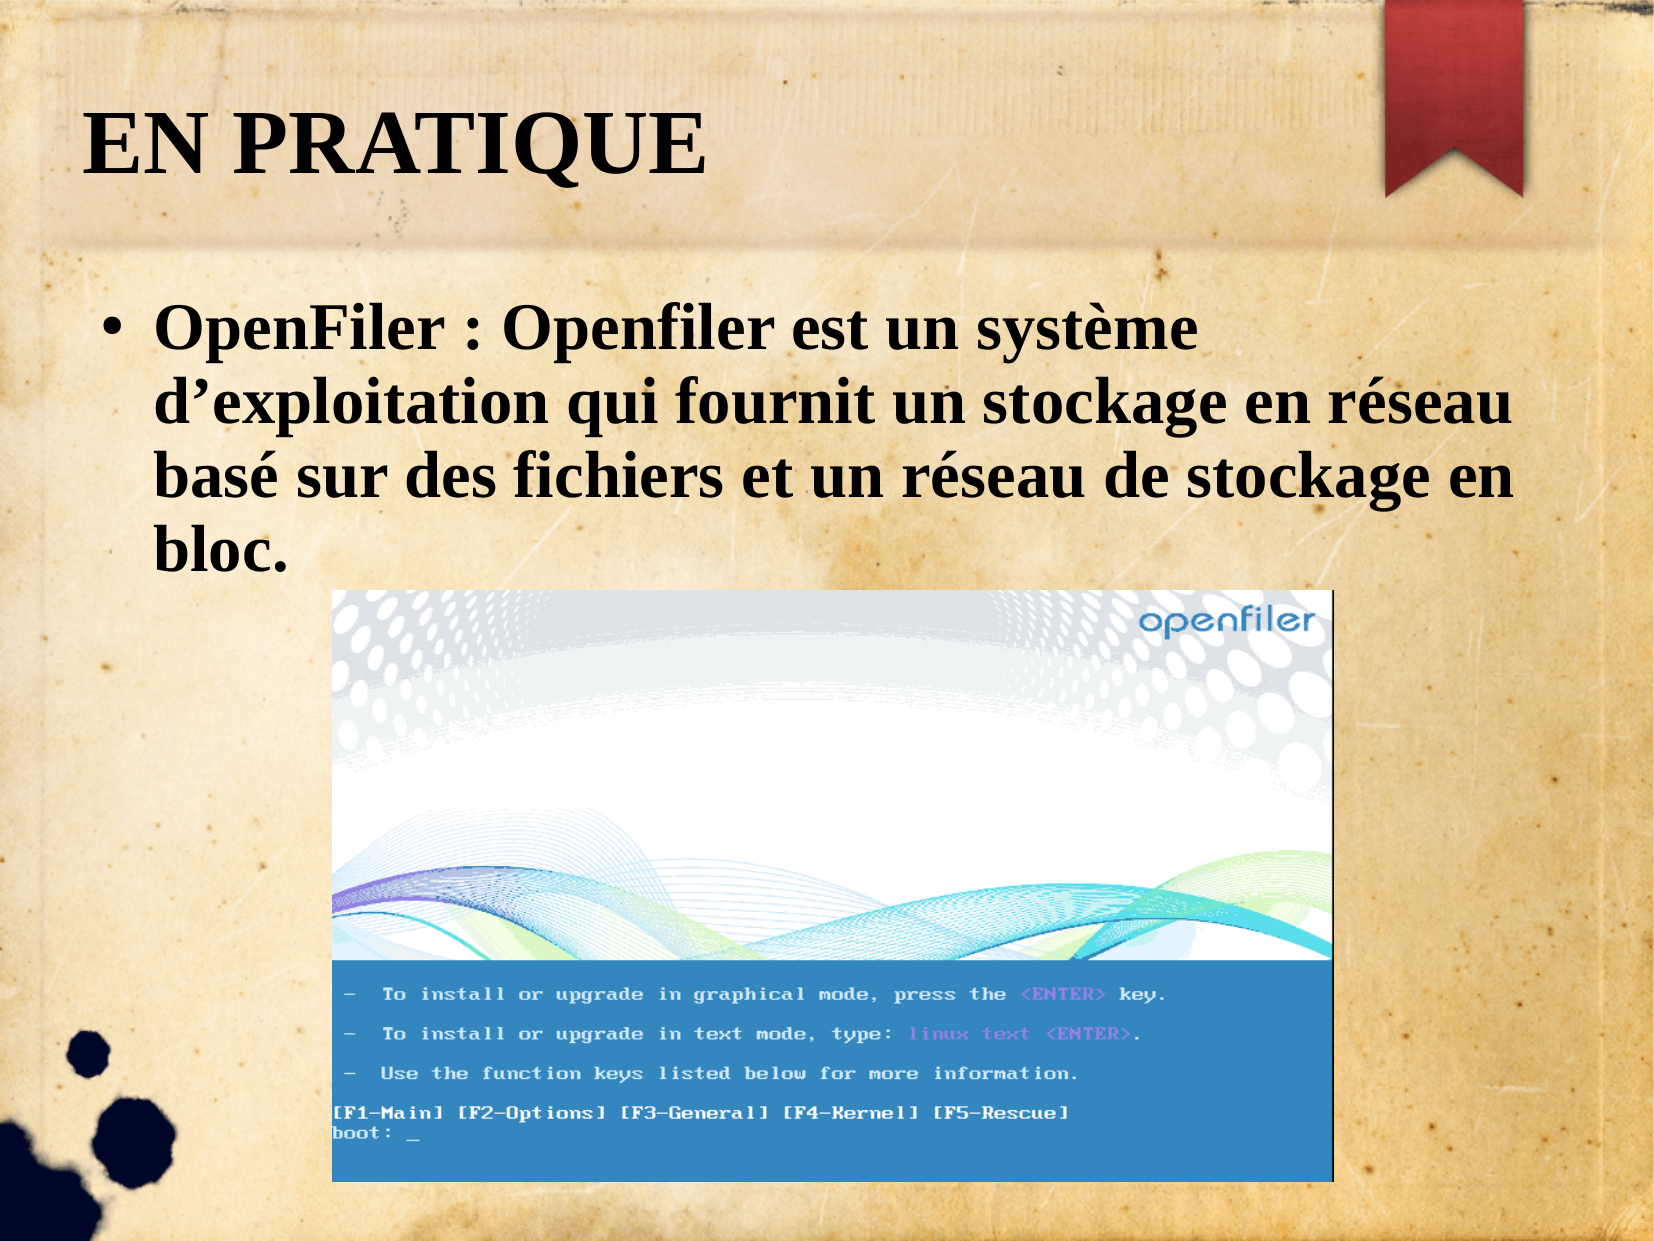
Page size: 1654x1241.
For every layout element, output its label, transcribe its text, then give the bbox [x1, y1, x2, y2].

picture [0, 0, 1654, 1241]
list OpenFiler : Openfiler est un système d’exploitation qui fournit un stockage en réseau basé sur des fichiers et un réseau de stockage en bloc. [82, 290, 1538, 1010]
title EN PRATIQUE [82, 49, 1347, 237]
